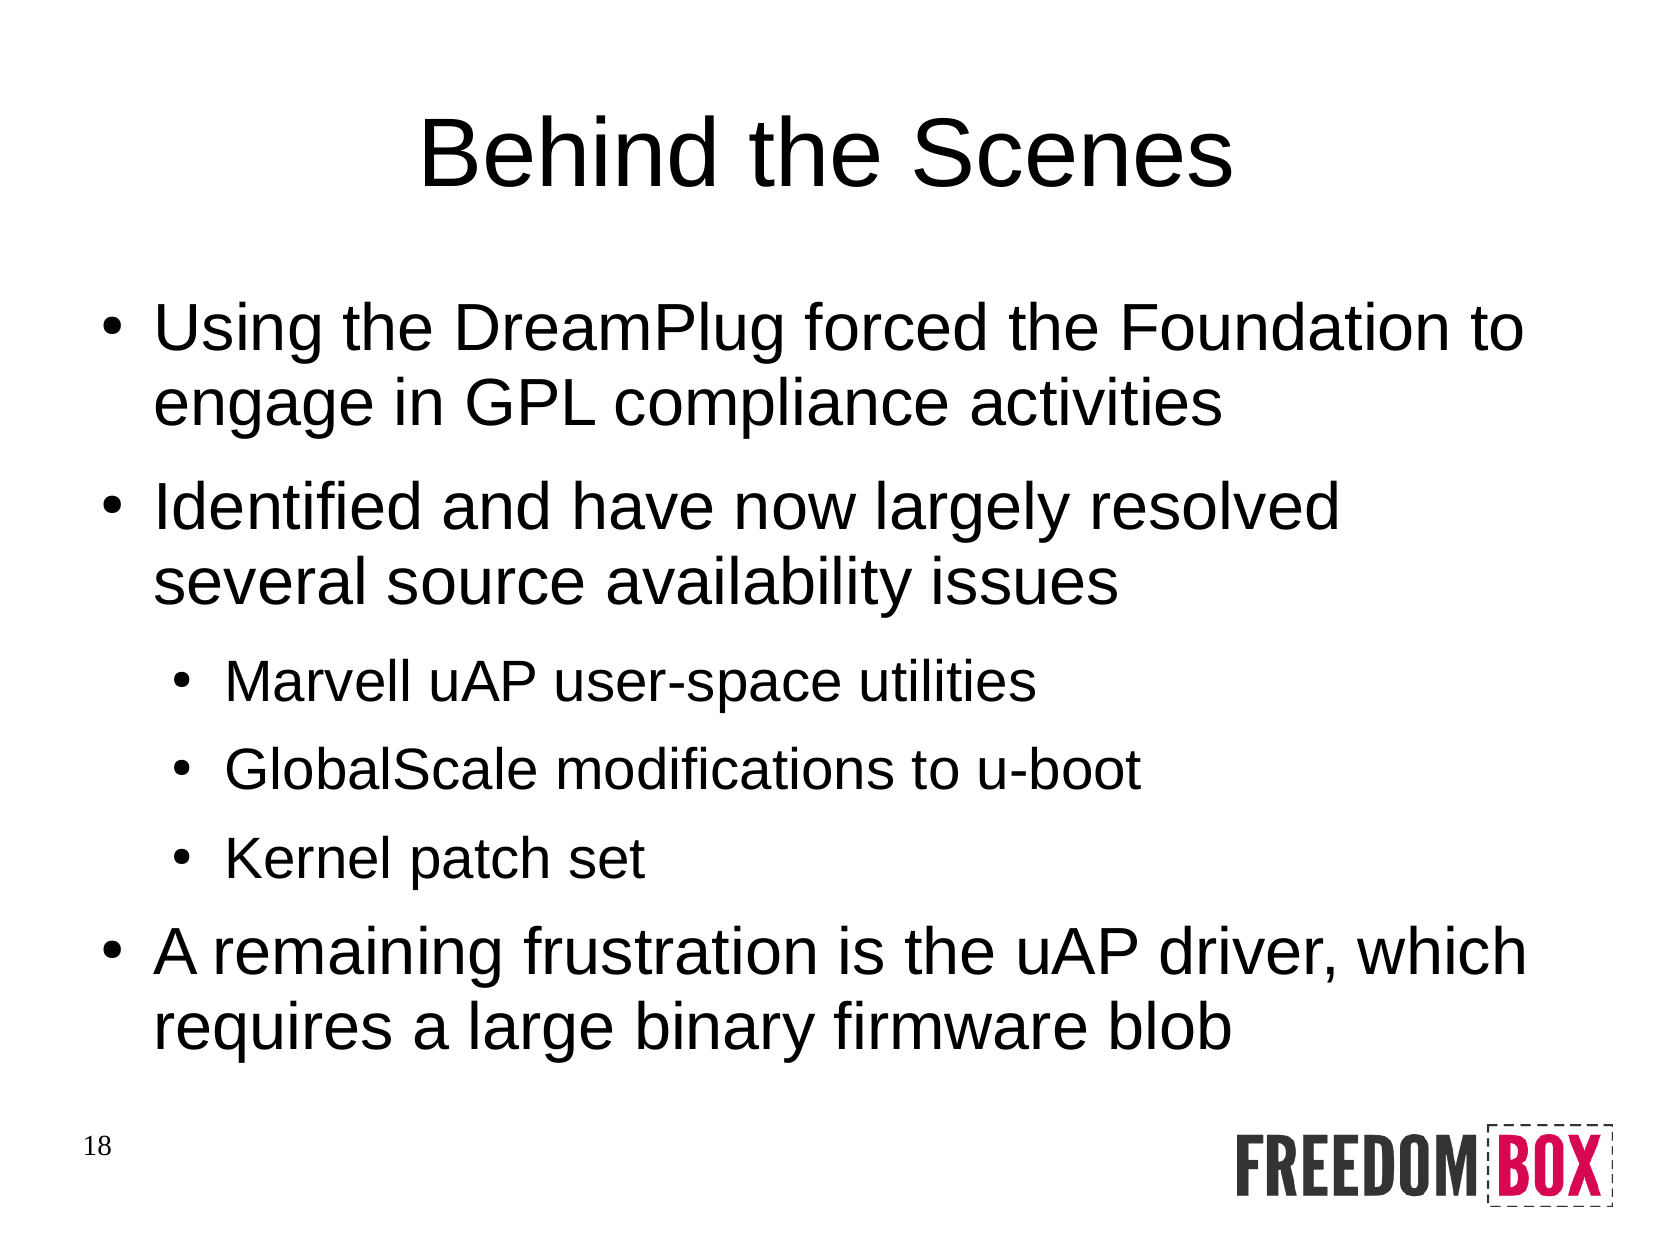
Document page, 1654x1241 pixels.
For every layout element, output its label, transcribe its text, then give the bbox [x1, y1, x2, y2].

title Behind the Scenes [82, 49, 1571, 257]
picture [1237, 1124, 1613, 1207]
list Using the DreamPlug forced the Foundation to engage in GPL compliance activities Identified and have now largely resolved several source availability issues Marvell uAP user-space utilities GlobalScale modifications to u-boot Kernel patch set A remaining frustration is the uAP driver, which requires a large binary firmware blob [82, 290, 1571, 1109]
